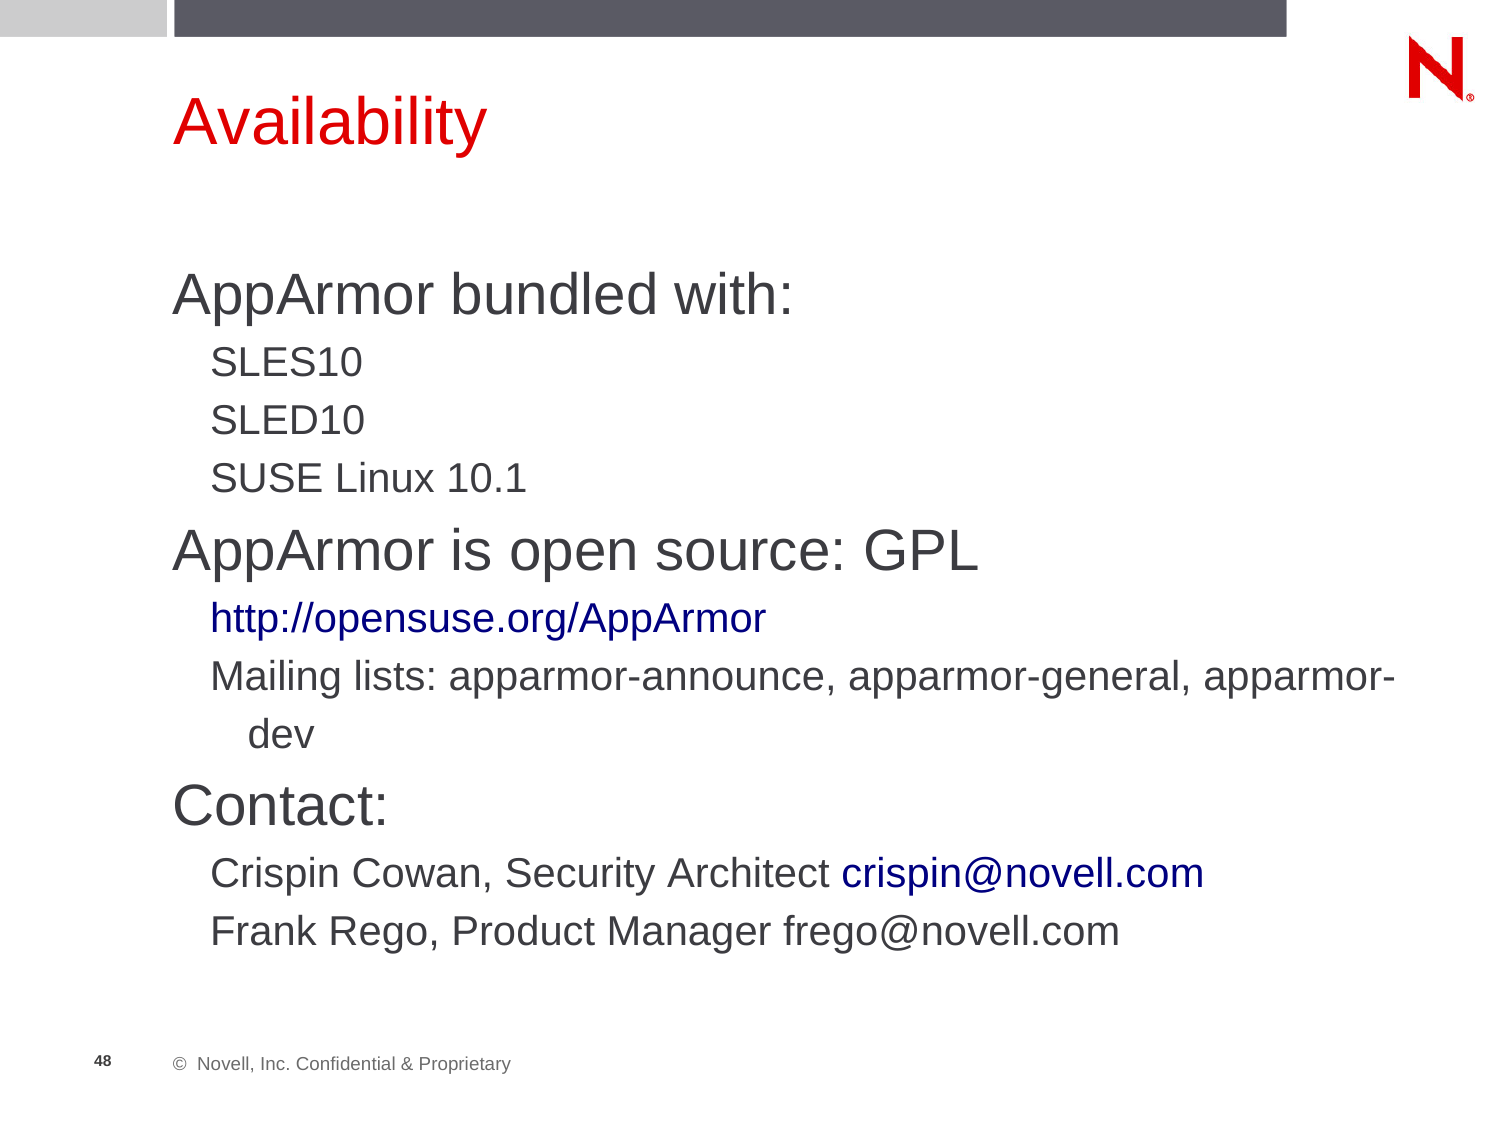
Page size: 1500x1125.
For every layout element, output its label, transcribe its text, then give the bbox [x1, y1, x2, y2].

title Availability [173, 41, 1395, 205]
list AppArmor bundled with: SLES10 SLED10 SUSE Linux 10.1 AppArmor is open source: GPL http://opensuse.org/AppArmor Mailing lists: apparmor-announce, apparmor-general, apparmor-dev Contact: Crispin Cowan, Security Architect crispin@novell.com Frank Rego, Product Manager frego@novell.com [172, 246, 1413, 977]
picture [1404, 32, 1477, 105]
